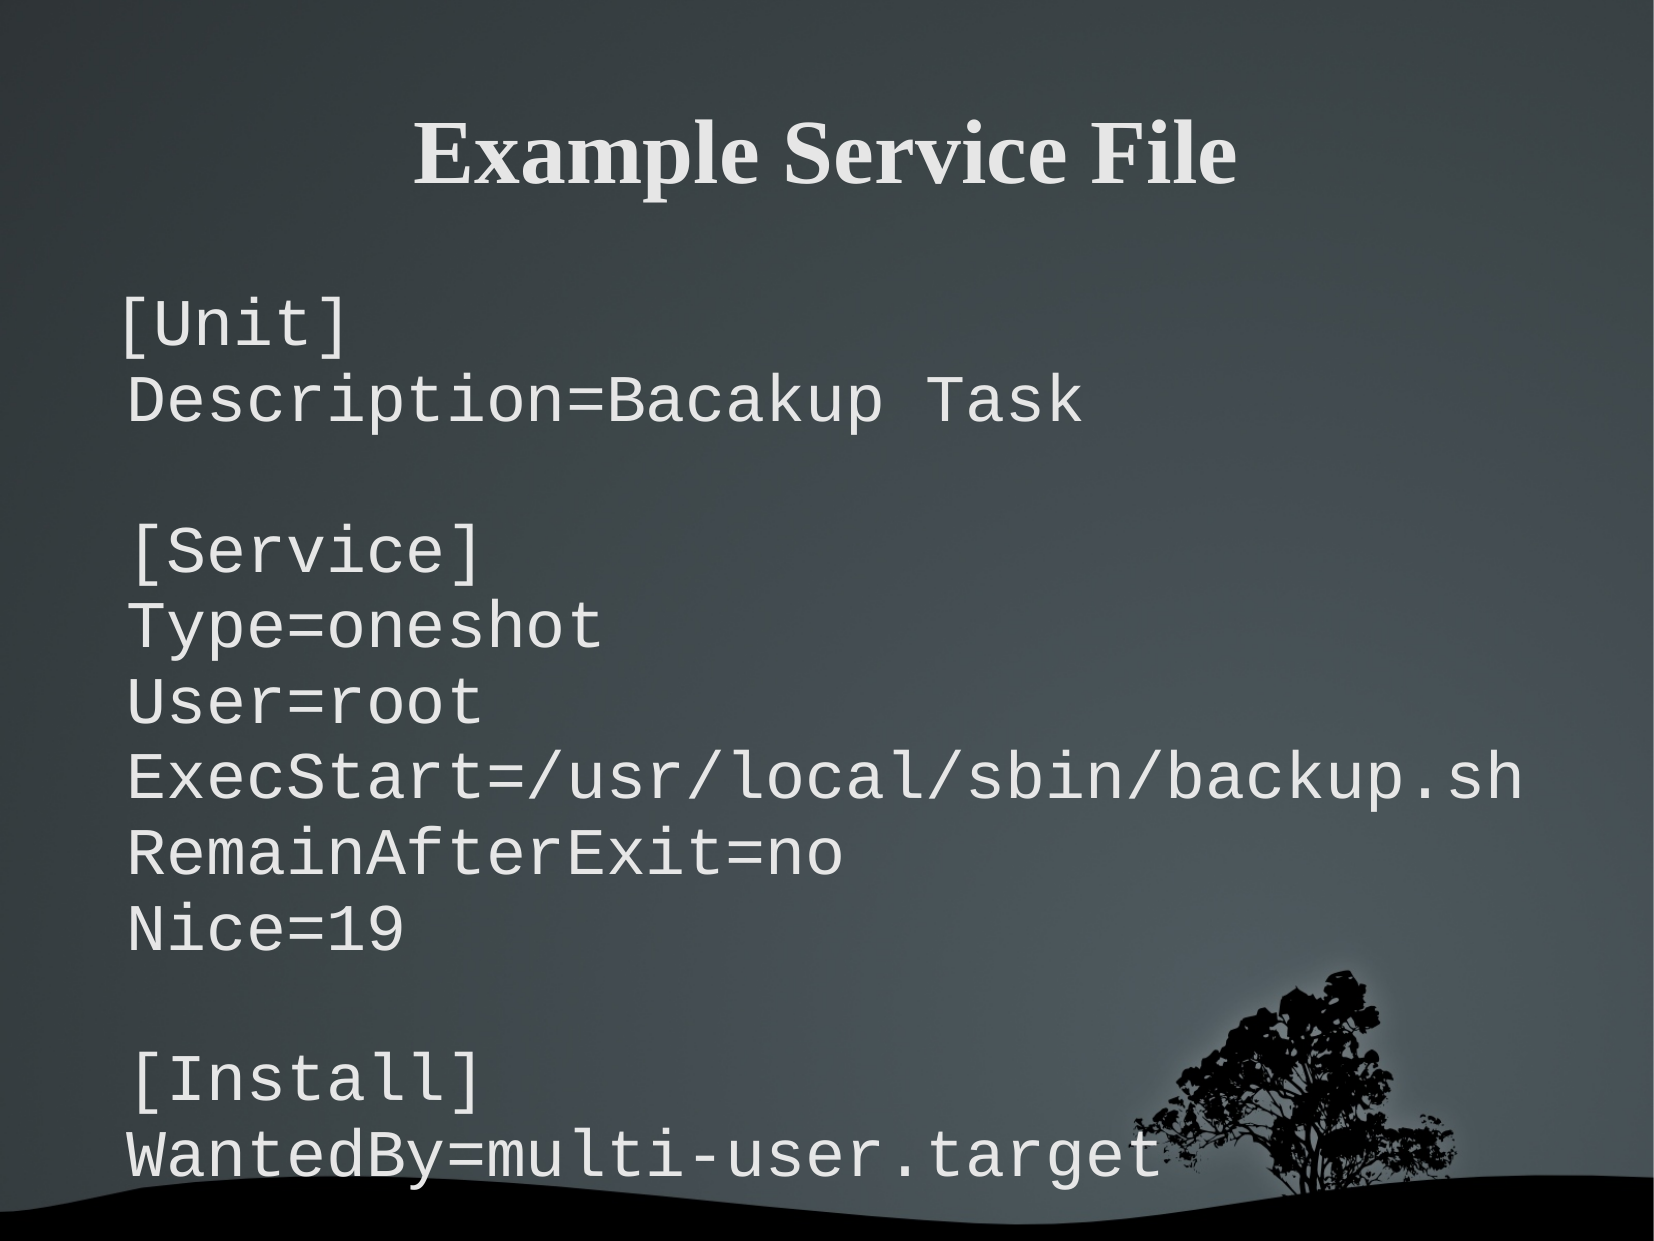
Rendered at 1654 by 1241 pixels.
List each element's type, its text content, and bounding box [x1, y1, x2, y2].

list [Unit] Description=Bacakup Task [Service] Type=oneshot User=root ExecStart=/usr/local/sbin/backup.sh RemainAfterExit=no Nice=19 [Install] WantedBy=multi-user.target [0, 290, 1624, 1197]
title Example Service File [82, 49, 1571, 257]
picture [0, 0, 1654, 1241]
